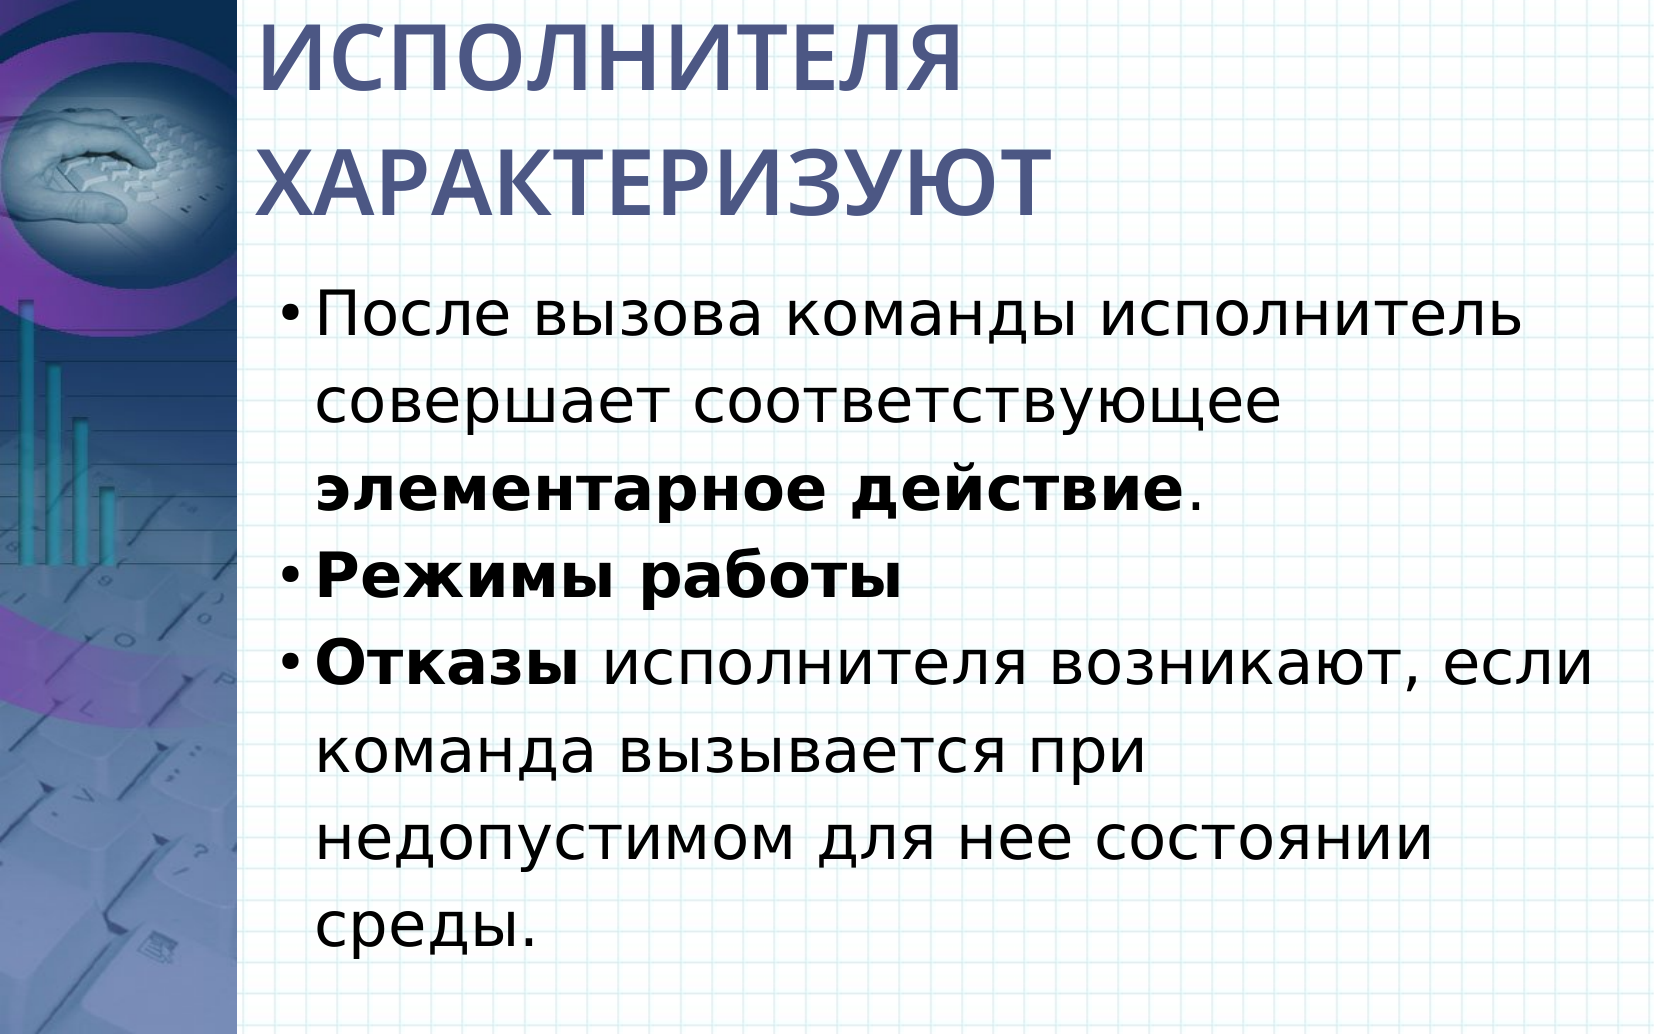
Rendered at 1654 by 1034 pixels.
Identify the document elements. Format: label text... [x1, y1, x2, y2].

title ИСПОЛНИТЕЛЯ ХАРАКТЕРИЗУЮТ [254, 7, 1640, 228]
picture [0, 0, 1654, 1034]
subtitle После вызова команды исполнитель совеpшает соответствующее элементаpное действие. Режимы работы Отказы исполнителя возникают, если команда вызывается пpи недопустимом для нее состоянии сpеды. [244, 263, 1624, 962]
